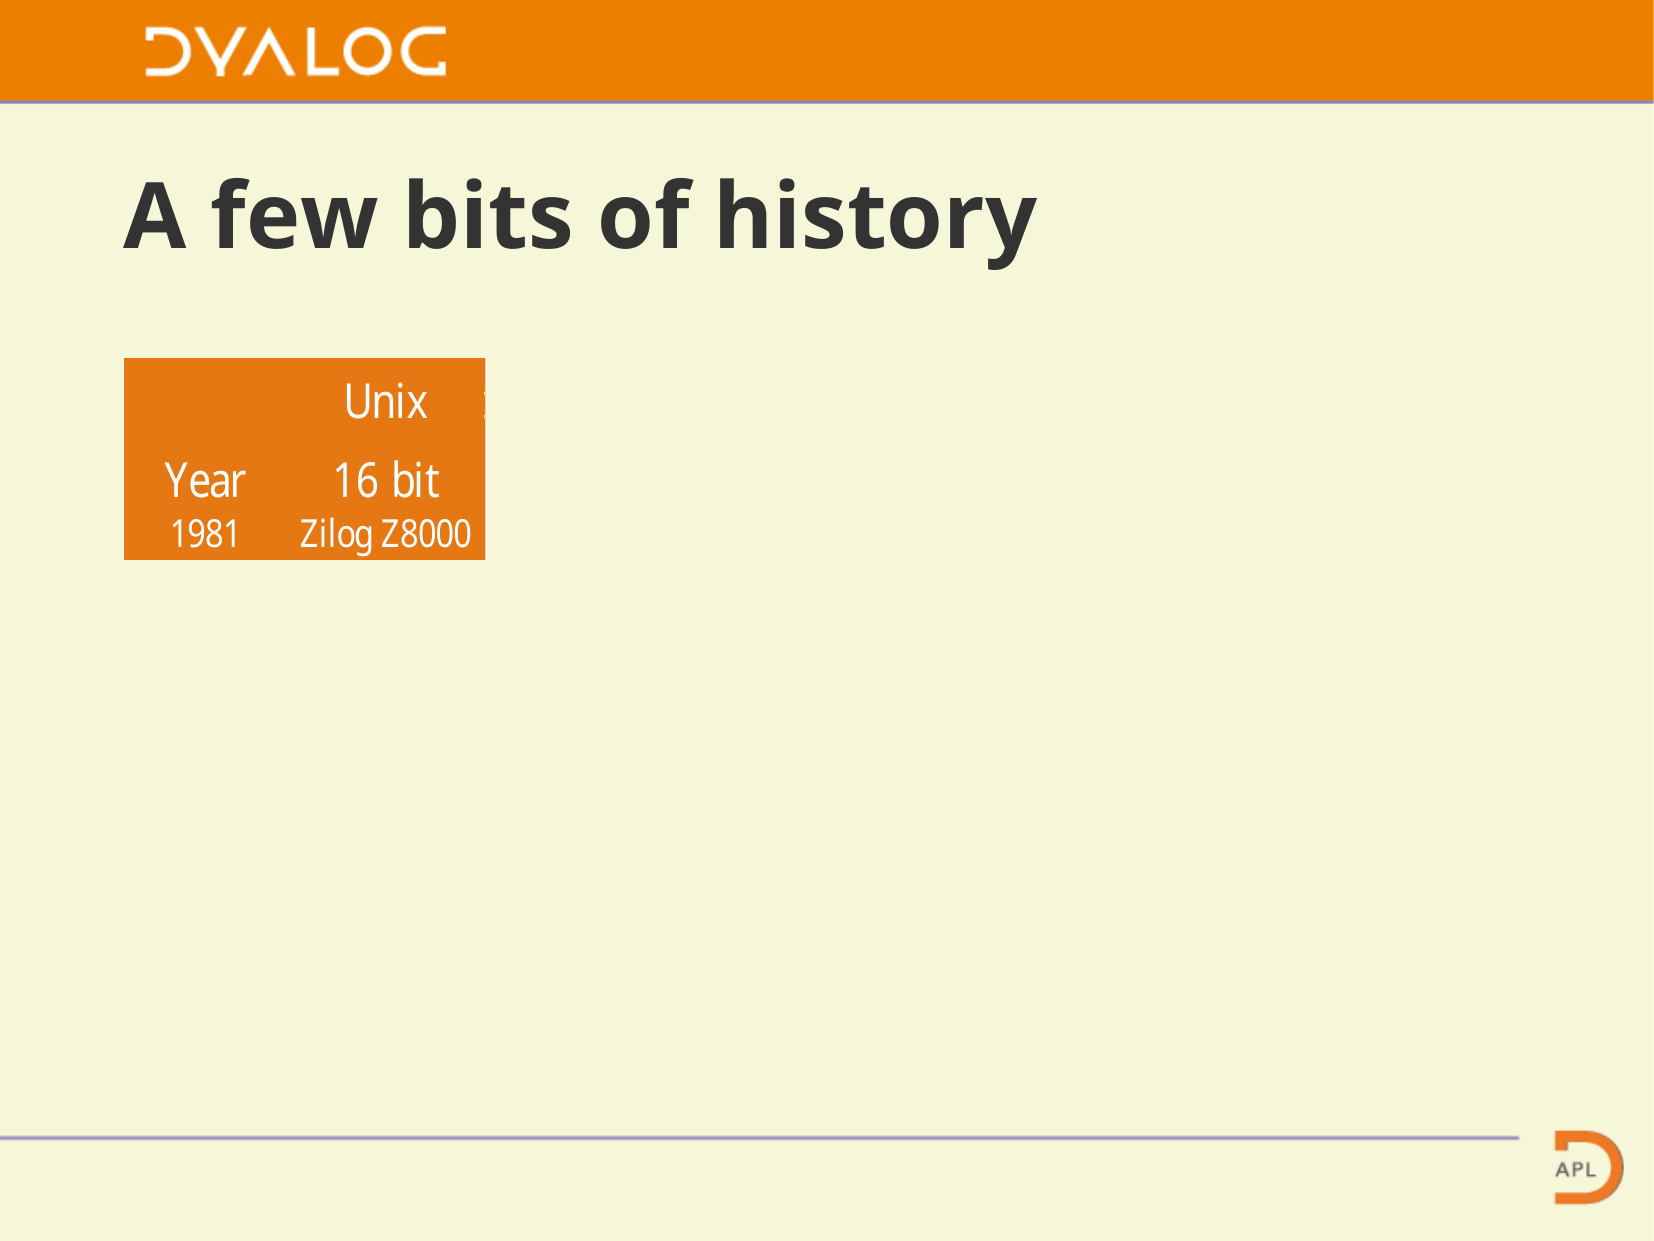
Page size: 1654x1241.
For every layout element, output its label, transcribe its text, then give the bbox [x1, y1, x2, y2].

picture [0, 0, 1654, 1241]
chart [124, 358, 1528, 1109]
title A few bits of history [124, 83, 1530, 344]
